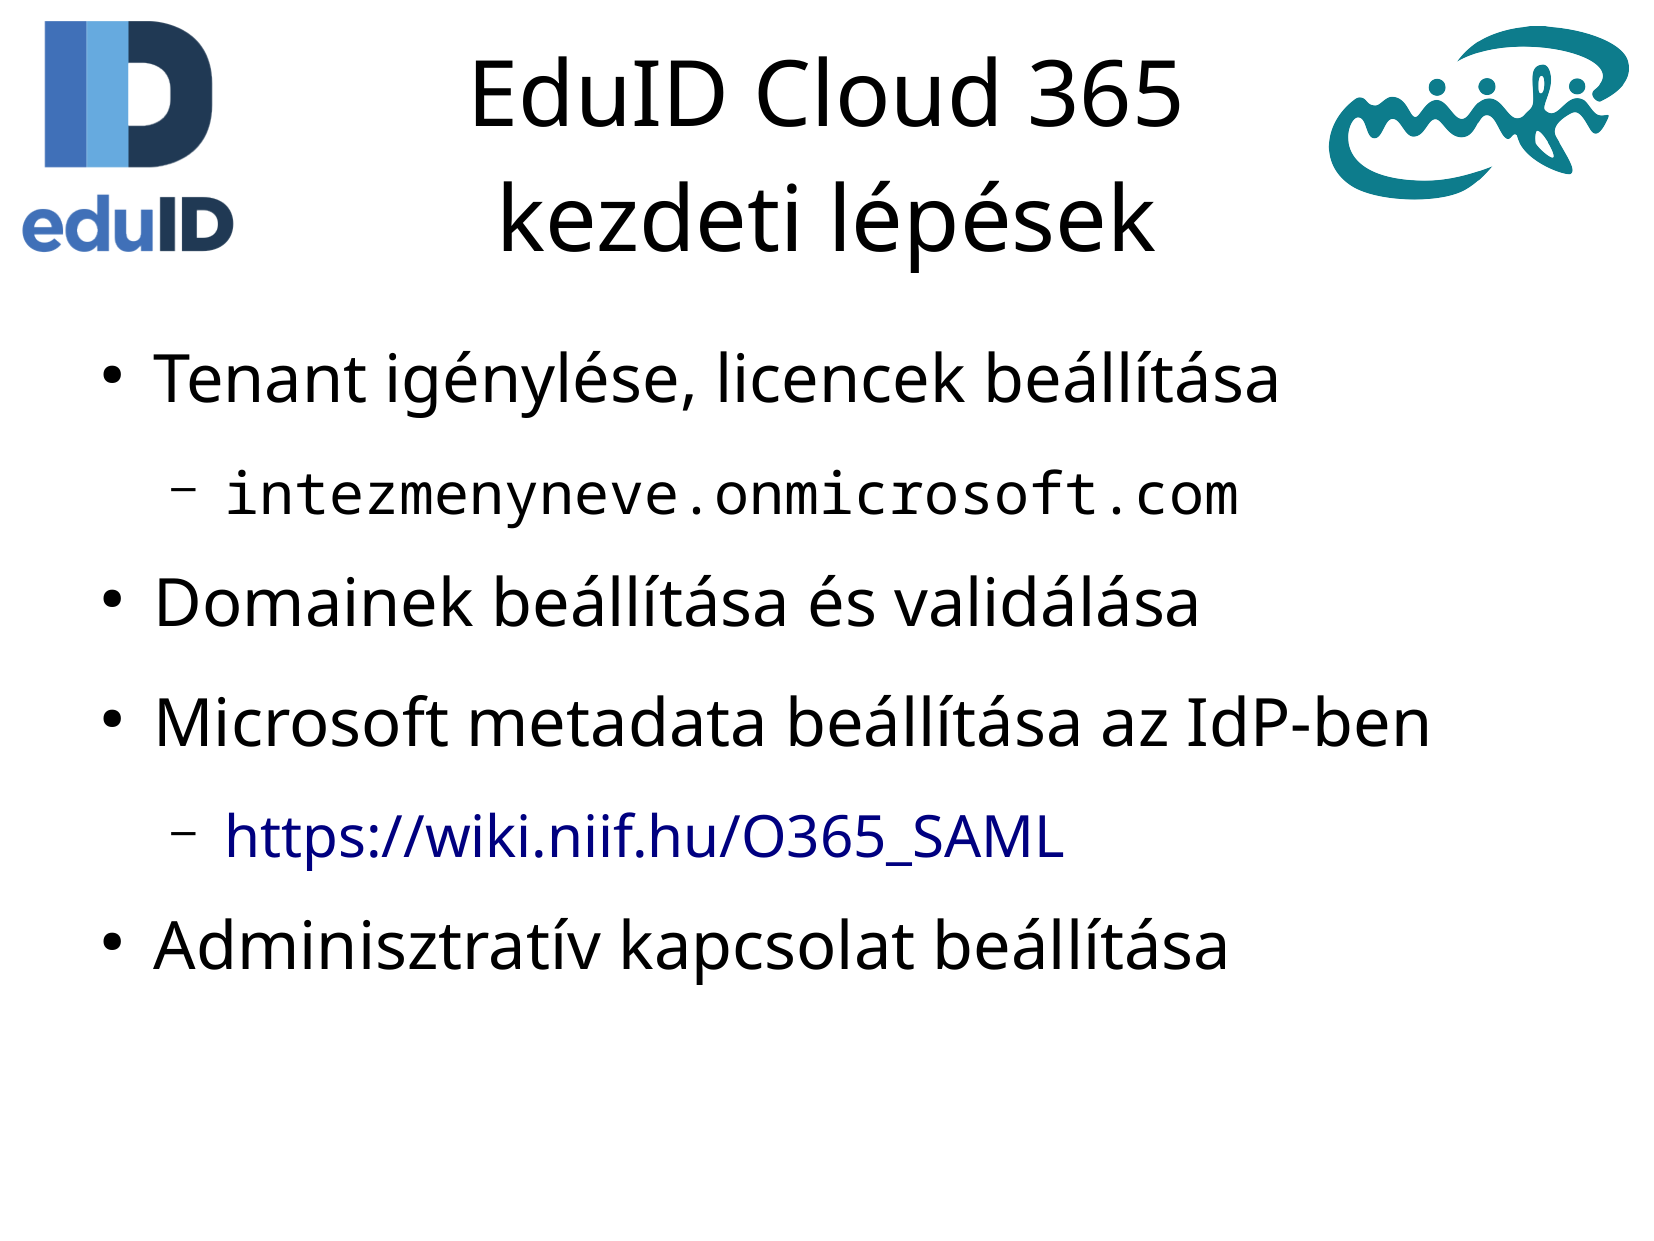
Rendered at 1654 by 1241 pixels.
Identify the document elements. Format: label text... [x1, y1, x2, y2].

list Tenant igénylése, licencek beállítása intezmenyneve.onmicrosoft.com Domainek beállítása és validálása Microsoft metadata beállítása az IdP-ben https://wiki.niif.hu/O365_SAML Adminisztratív kapcsolat beállítása [82, 331, 1571, 1051]
title EduID Cloud 365 kezdeti lépések [82, 28, 1571, 278]
picture [3, 0, 254, 272]
picture [1328, 26, 1629, 200]
